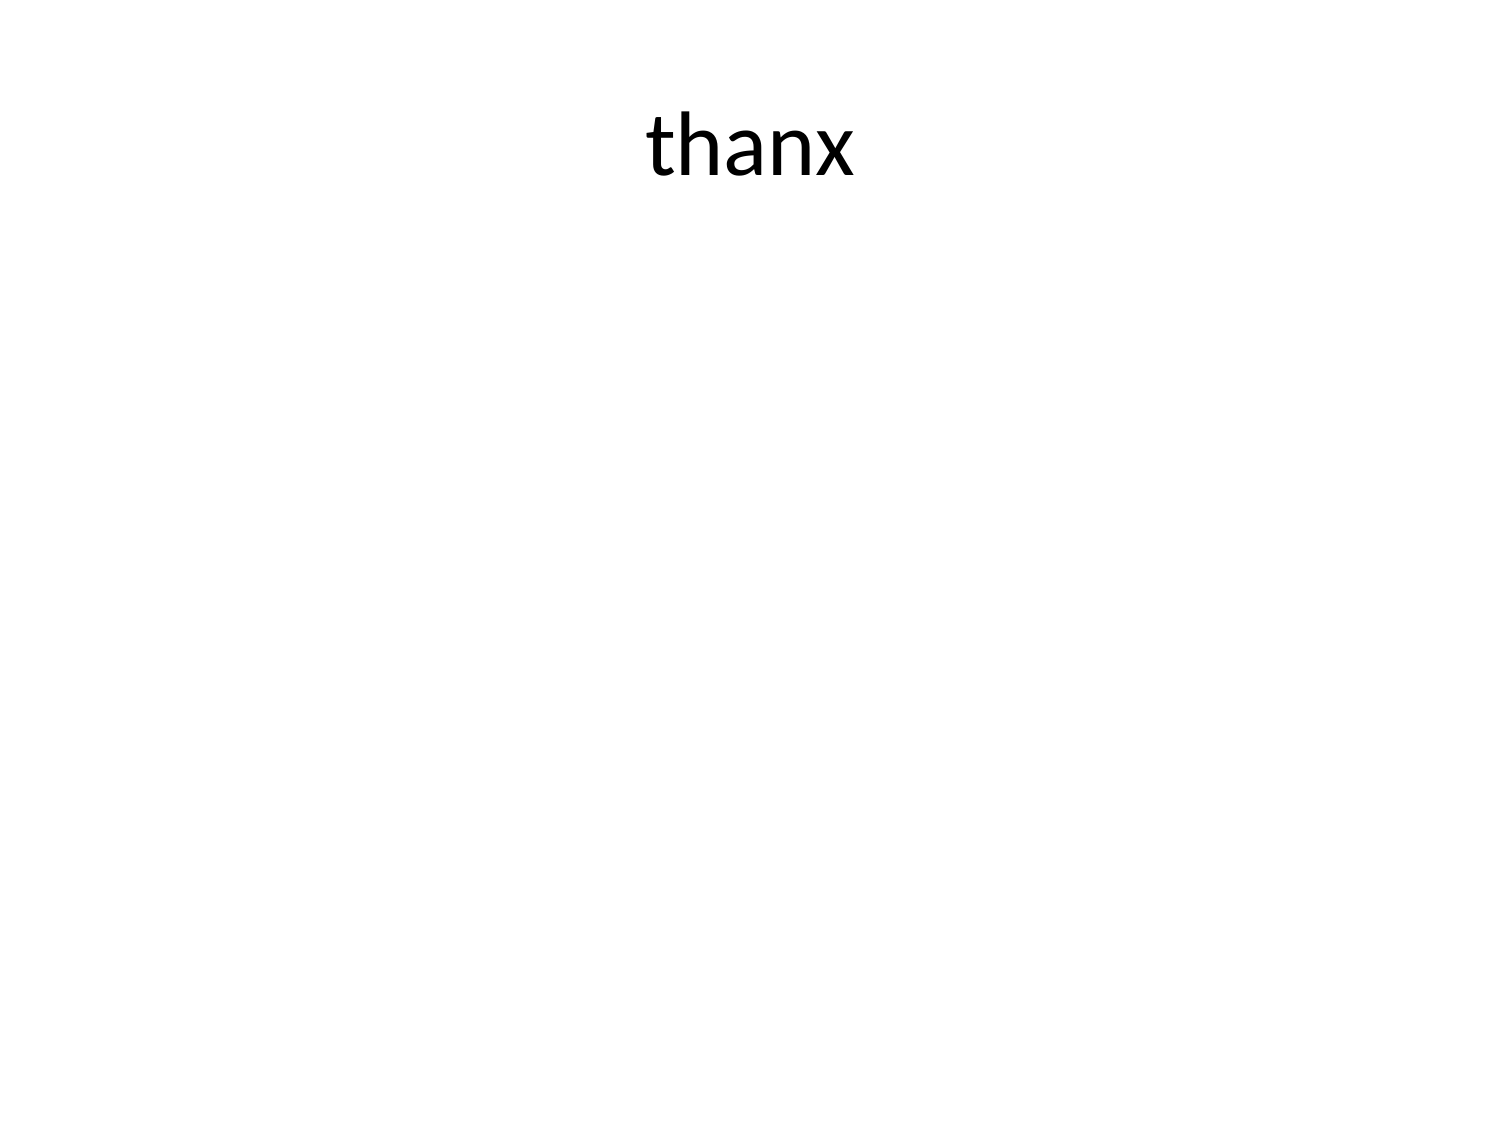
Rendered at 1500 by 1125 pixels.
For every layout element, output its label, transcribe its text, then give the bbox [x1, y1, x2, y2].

title thanx [75, 45, 1426, 233]
